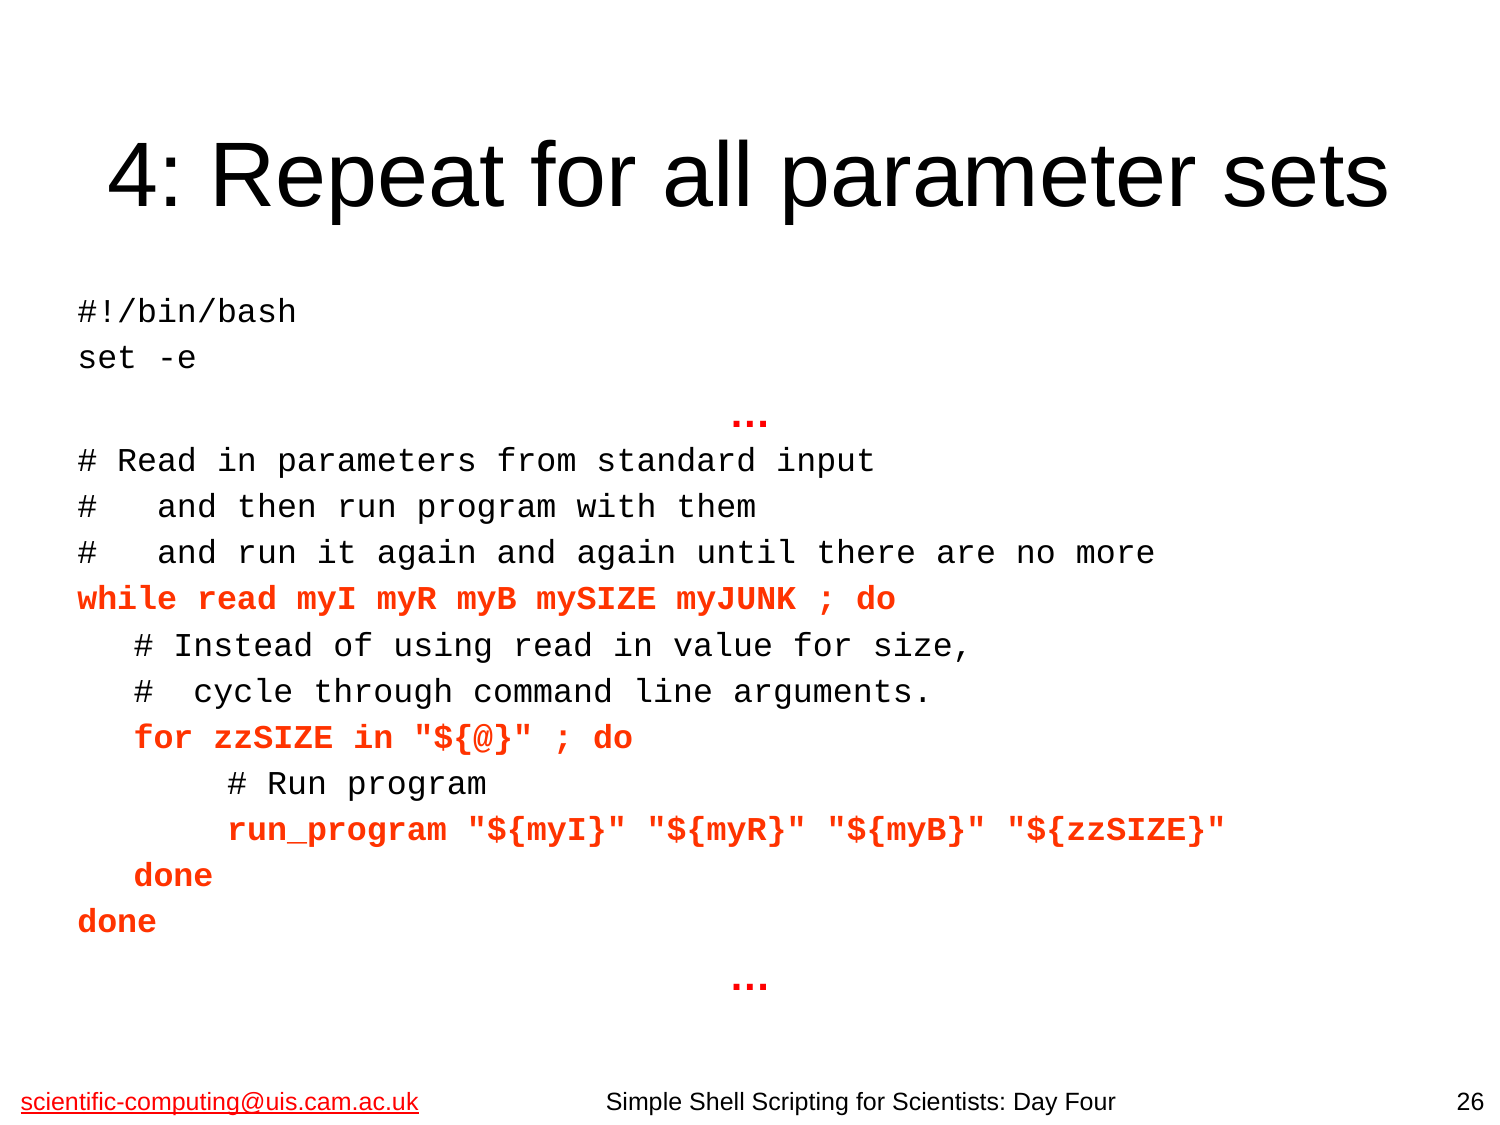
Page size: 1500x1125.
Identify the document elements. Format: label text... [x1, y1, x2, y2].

title 4: Repeat for all parameter sets [90, 112, 1410, 238]
list #!/bin/bash set -e … # Read in parameters from standard input # and then run program with them # and run it again and again until there are no more while read myI myR myB mySIZE myJUNK ; do # Instead of using read in value for size, # cycle through command line arguments. for zzSIZE in "${@}" ; do # Run program run_program "${myI}" "${myR}" "${myB}" "${zzSIZE}" done done … [62, 287, 1438, 1013]
